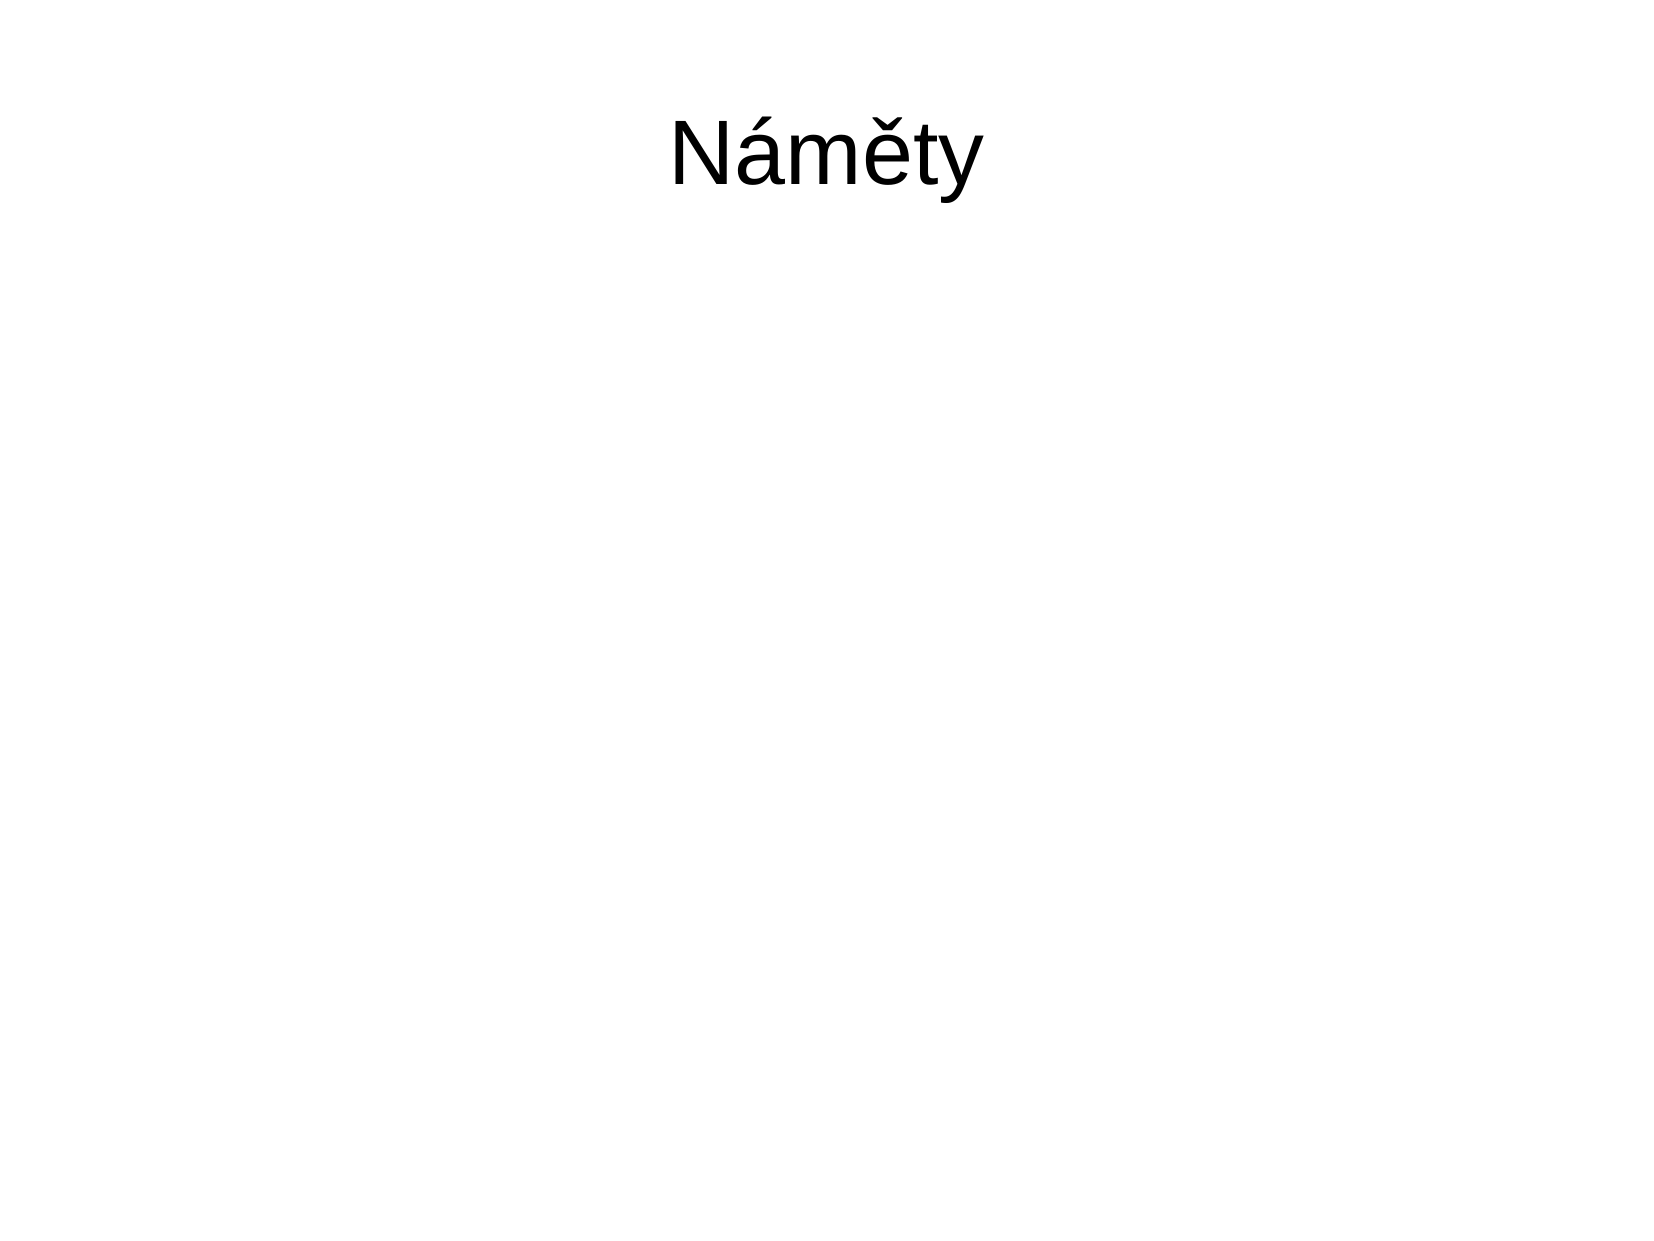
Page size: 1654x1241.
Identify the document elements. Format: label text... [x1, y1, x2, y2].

title Náměty [82, 56, 1571, 250]
